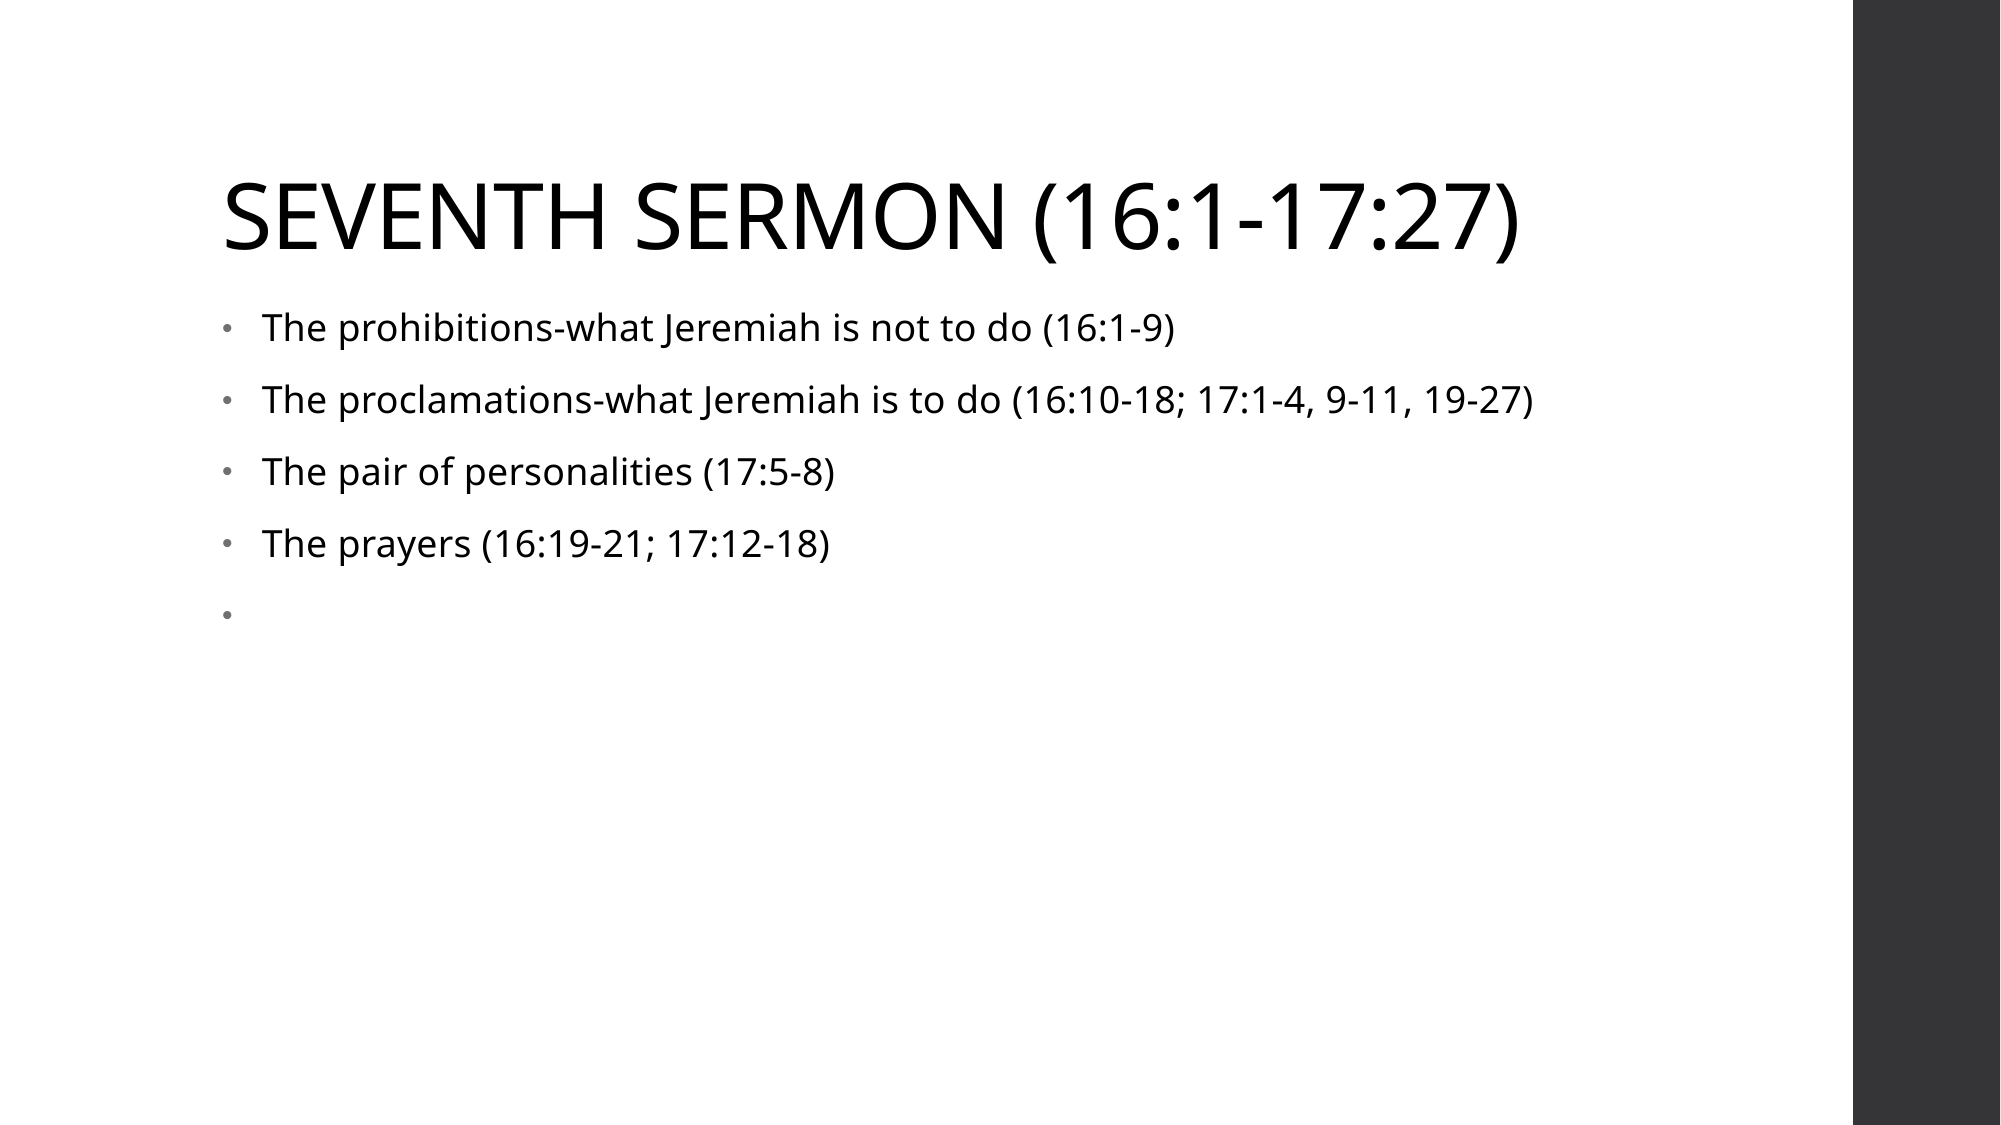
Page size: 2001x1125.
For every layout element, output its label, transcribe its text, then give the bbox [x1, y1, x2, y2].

title SEVENTH SERMON (16:1-17:27) [206, 60, 1797, 278]
list The prohibitions-what Jeremiah is not to do (16:1-9) The proclamations-what Jeremiah is to do (16:10-18; 17:1-4, 9-11, 19-27) The pair of personalities (17:5-8) The prayers (16:19-21; 17:12-18) [206, 299, 1617, 1014]
